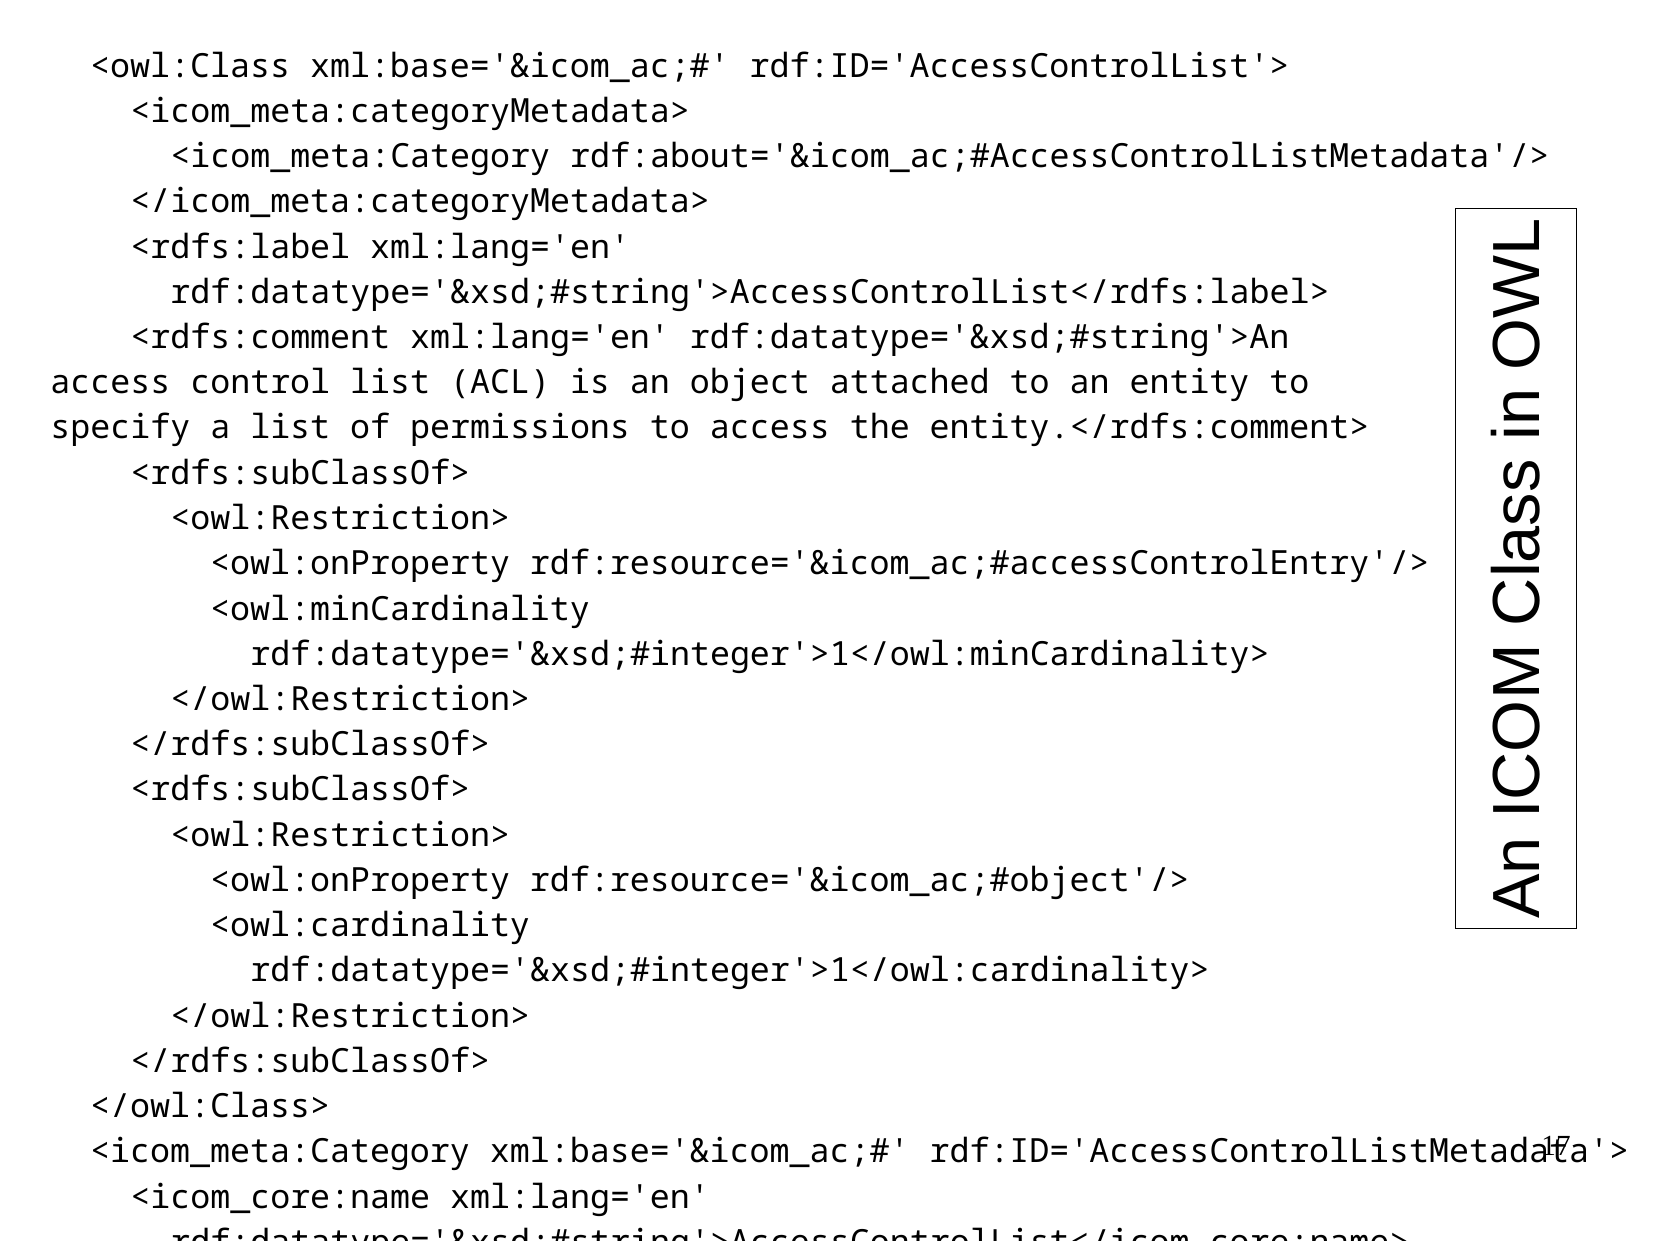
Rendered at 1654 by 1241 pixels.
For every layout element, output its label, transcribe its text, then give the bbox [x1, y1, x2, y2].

title An ICOM Class in OWL [1455, 208, 1577, 929]
text_box <owl:Class xml:base='&icom_ac;#' rdf:ID='AccessControlList'> <icom_meta:categoryMetadata> <icom_meta:Category rdf:about='&icom_ac;#AccessControlListMetadata'/> </icom_meta:categoryMetadata> <rdfs:label xml:lang='en' rdf:datatype='&xsd;#string'>AccessControlList</rdfs:label> <rdfs:comment xml:lang='en' rdf:datatype='&xsd;#string'>An access control list (ACL) is an object attached to an entity to specify a list of permissions to access the entity.</rdfs:comment> <rdfs:subClassOf> <owl:Restriction> <owl:onProperty rdf:resource='&icom_ac;#accessControlEntry'/> <owl:minCardinality rdf:datatype='&xsd;#integer'>1</owl:minCardinality> </owl:Restriction> </rdfs:subClassOf> <rdfs:subClassOf> <owl:Restriction> <owl:onProperty rdf:resource='&icom_ac;#object'/> <owl:cardinality rdf:datatype='&xsd;#integer'>1</owl:cardinality> </owl:Restriction> </rdfs:subClassOf> </owl:Class> <icom_meta:Category xml:base='&icom_ac;#' rdf:ID='AccessControlListMetadata'> <icom_core:name xml:lang='en' rdf:datatype='&xsd;#string'>AccessControlList</icom_core:name> <icom_core:description xml:lang='en' rdf:datatype='&xsd;#string'>An access control list (ACL) is an object attached to an entity to specify a list of permissions to access the entity.</icom_core:description> [35, 34, 1304, 1241]
